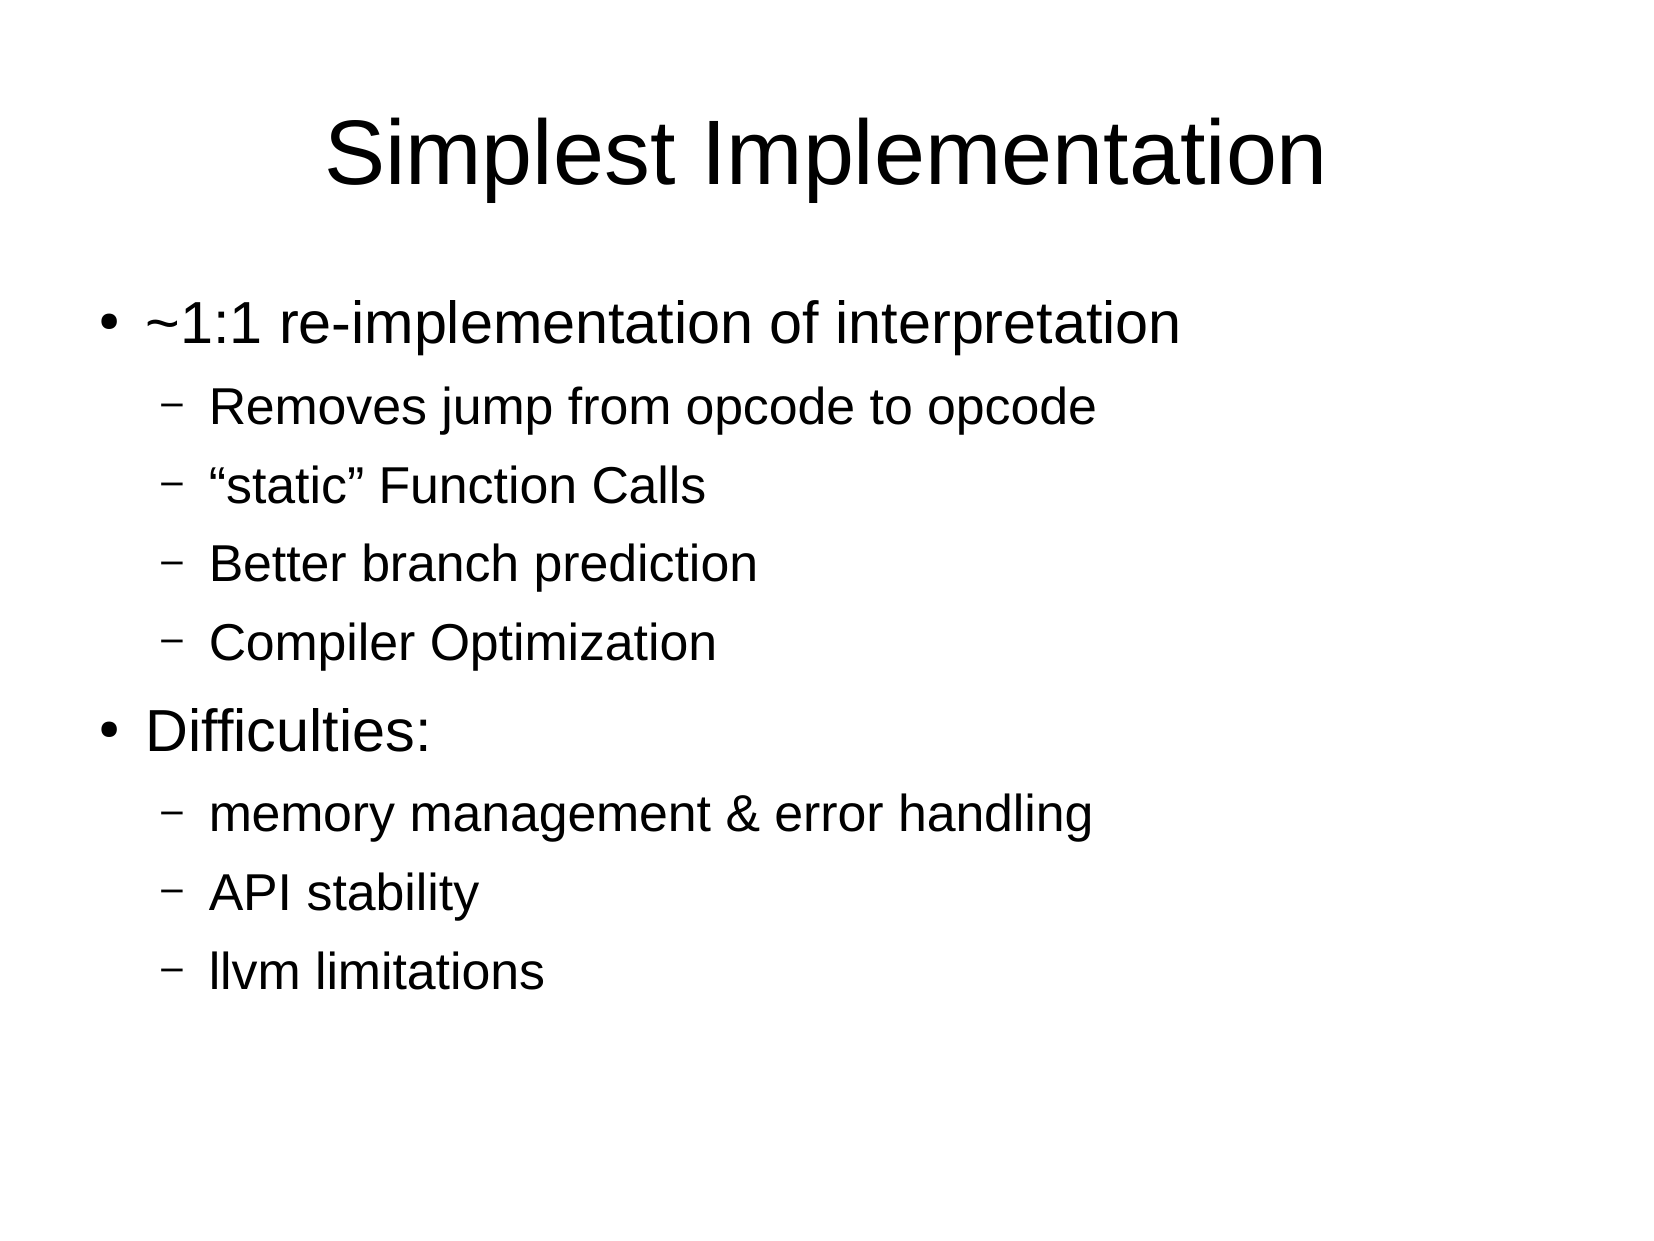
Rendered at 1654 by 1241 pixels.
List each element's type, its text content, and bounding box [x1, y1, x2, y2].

list ~1:1 re-implementation of interpretation Removes jump from opcode to opcode “static” Function Calls Better branch prediction Compiler Optimization Difficulties: memory management & error handling API stability llvm limitations [82, 290, 1571, 1010]
title Simplest Implementation [82, 49, 1571, 257]
